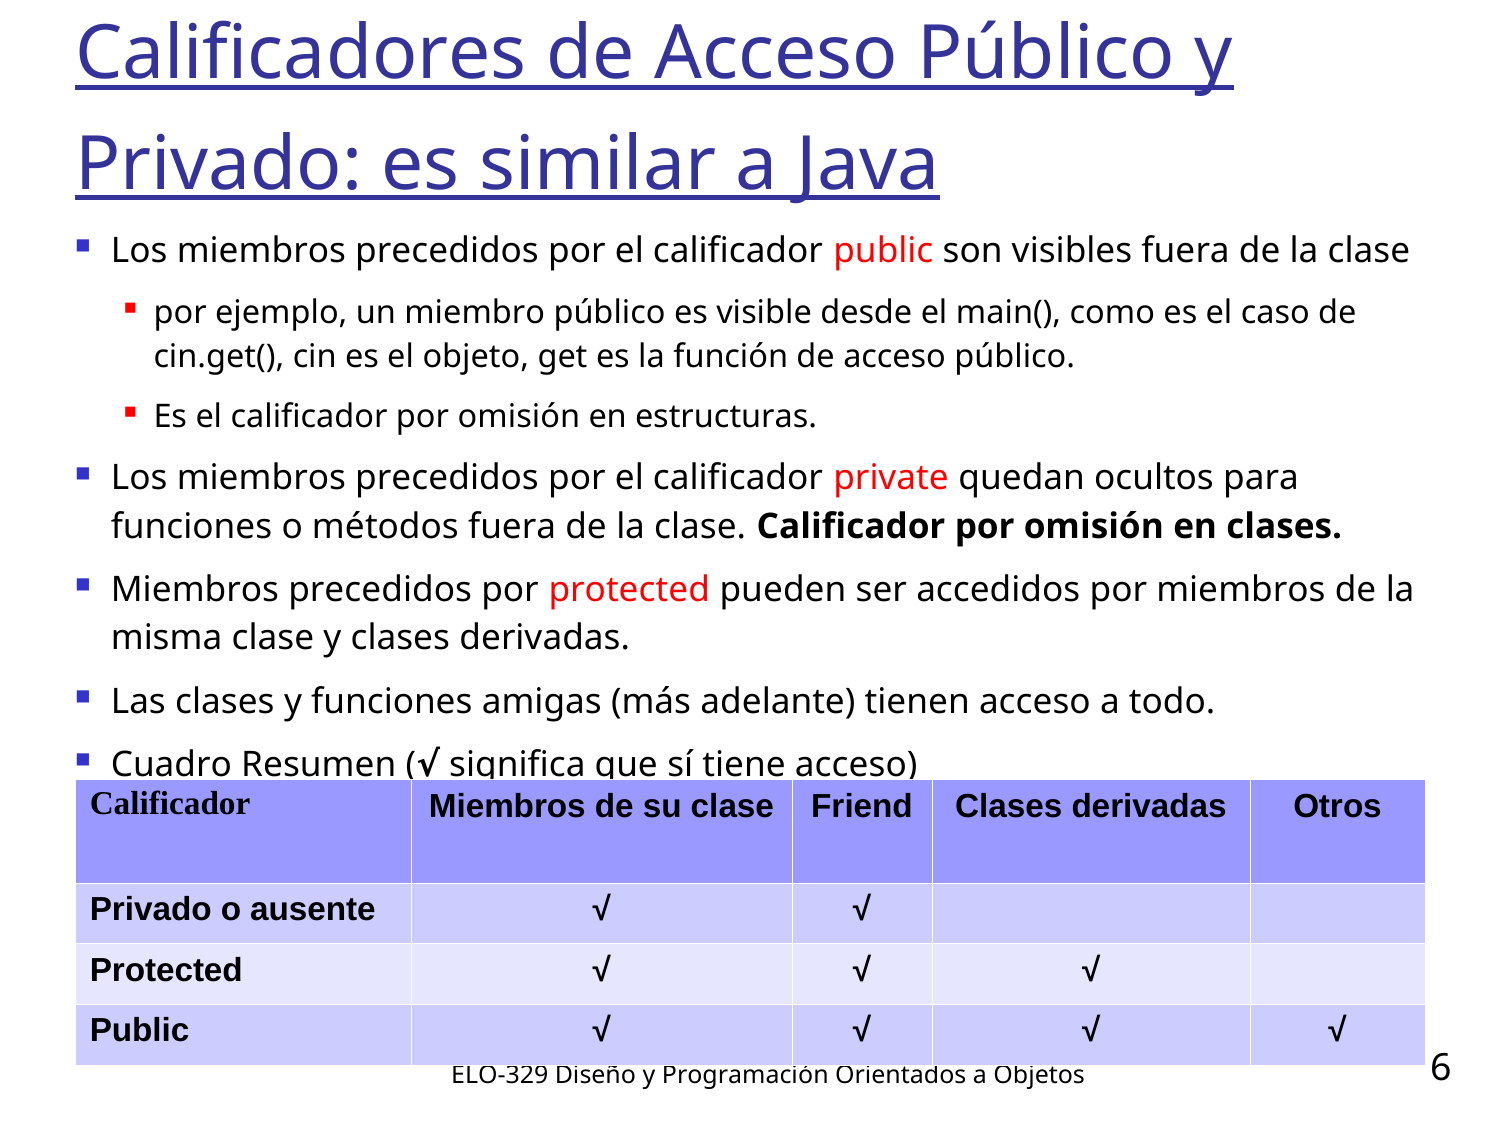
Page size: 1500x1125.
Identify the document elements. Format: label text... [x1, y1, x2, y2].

table_cell √ [1251, 1005, 1425, 1065]
table_cell Public [76, 1005, 411, 1065]
table_cell √ [933, 944, 1250, 1004]
table_cell √ [793, 1005, 932, 1065]
table_cell [1251, 944, 1425, 1004]
table_cell √ [793, 884, 932, 943]
table_cell √ [793, 944, 932, 1004]
table_cell Protected [76, 944, 411, 1004]
table_header Miembros de su clase [412, 780, 792, 883]
table_cell Privado o ausente [76, 884, 411, 943]
table_cell [1251, 884, 1425, 943]
title Calificadores de Acceso Público y Privado: es similar a Java [75, 19, 1500, 183]
table_header Friend [793, 780, 932, 883]
table_cell [933, 884, 1250, 943]
list Los miembros precedidos por el calificador public son visibles fuera de la clase por ejemplo, un miembro público es visible desde el main(), como es el caso de cin.get(), cin es el objeto, get es la función de acceso público. Es el calificador por omisión en estructuras. Los miembros precedidos por el calificador private quedan ocultos para funciones o métodos fuera de la clase. Calificador por omisión en clases. Miembros precedidos por protected pueden ser accedidos por miembros de la misma clase y clases derivadas. Las clases y funciones amigas (más adelante) tienen acceso a todo. Cuadro Resumen (√ significa que sí tiene acceso) [75, 224, 1463, 788]
table_header Clases derivadas [933, 780, 1250, 883]
table_header Calificador [76, 780, 411, 883]
table_cell √ [412, 884, 792, 943]
table_header Otros [1251, 780, 1425, 883]
table_cell √ [412, 1005, 792, 1065]
table_cell √ [412, 944, 792, 1004]
table_cell √ [933, 1005, 1250, 1065]
